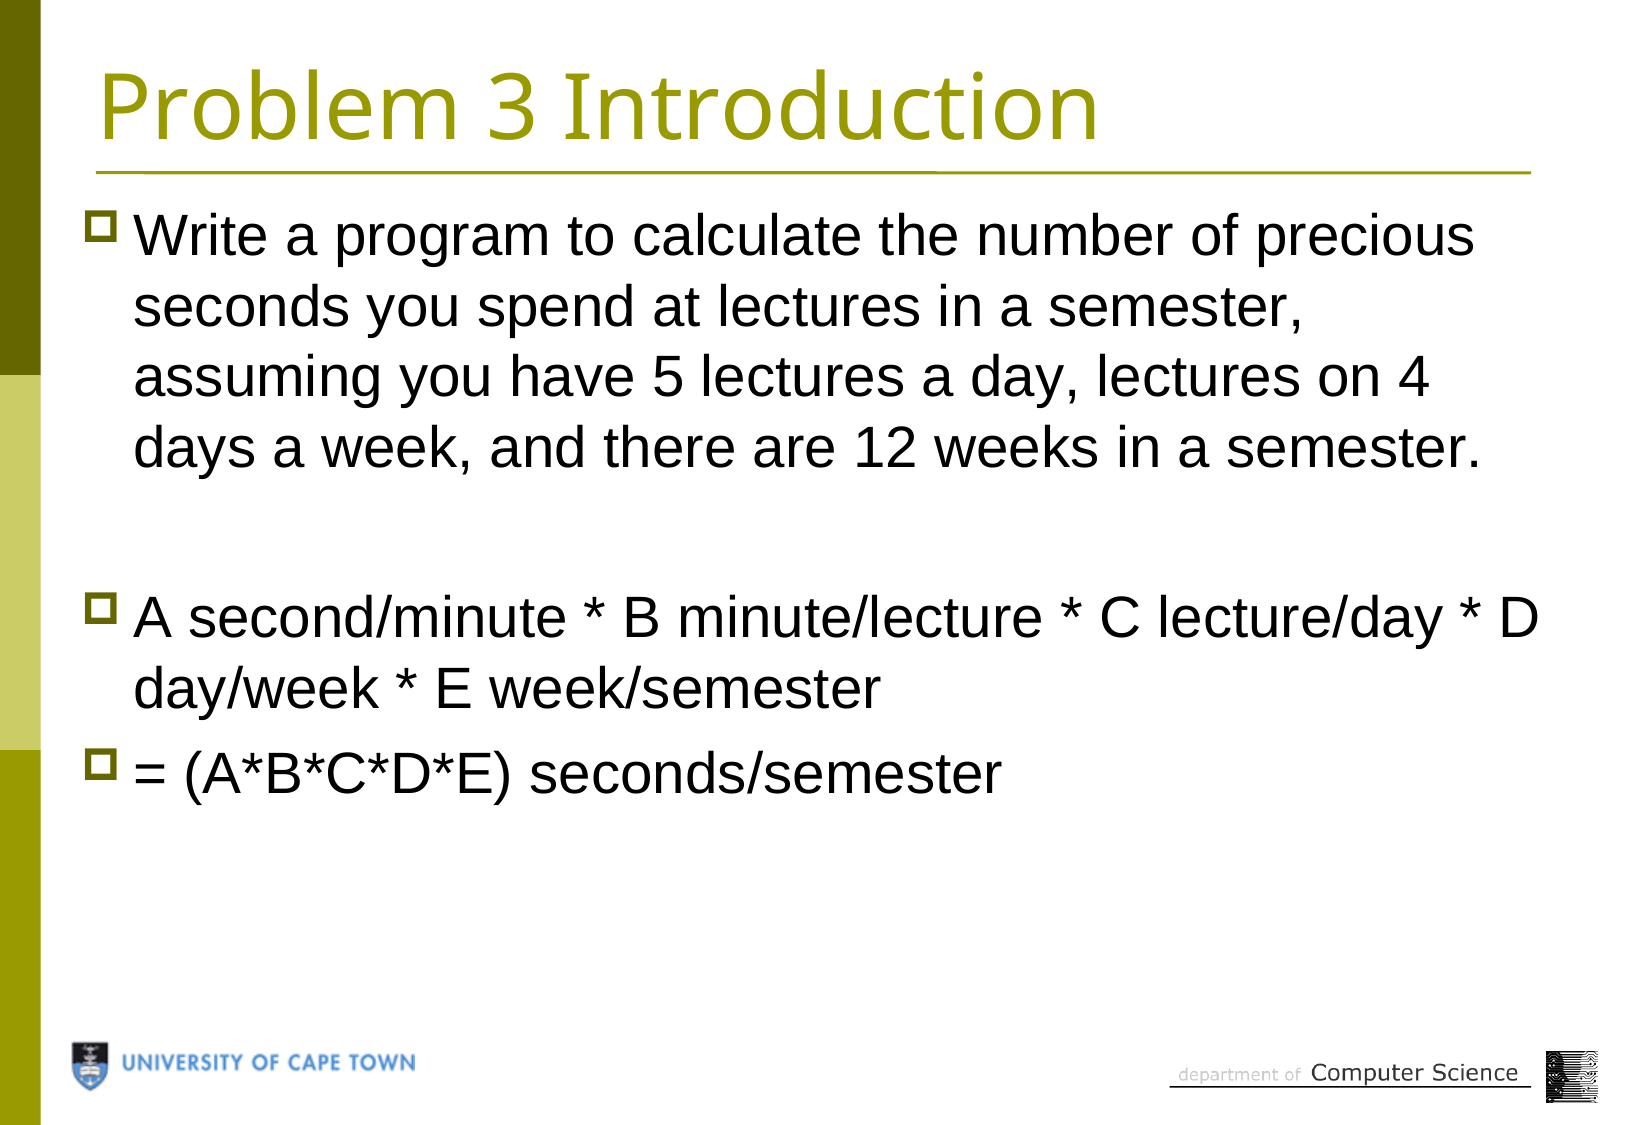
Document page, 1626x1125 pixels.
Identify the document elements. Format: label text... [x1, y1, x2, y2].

text_box Write a program to calculate the number of precious seconds you spend at lectures in a semester, assuming you have 5 lectures a day, lectures on 4 days a week, and there are 12 weeks in a semester. A second/minute * B minute/lecture * C lecture/day * D day/week * E week/semester = (A*B*C*D*E) seconds/semester [81, 196, 1543, 1034]
picture [61, 1024, 415, 1103]
picture [1169, 1043, 1532, 1091]
picture [1546, 1051, 1598, 1103]
title Problem 3 Introduction [81, 37, 1543, 180]
